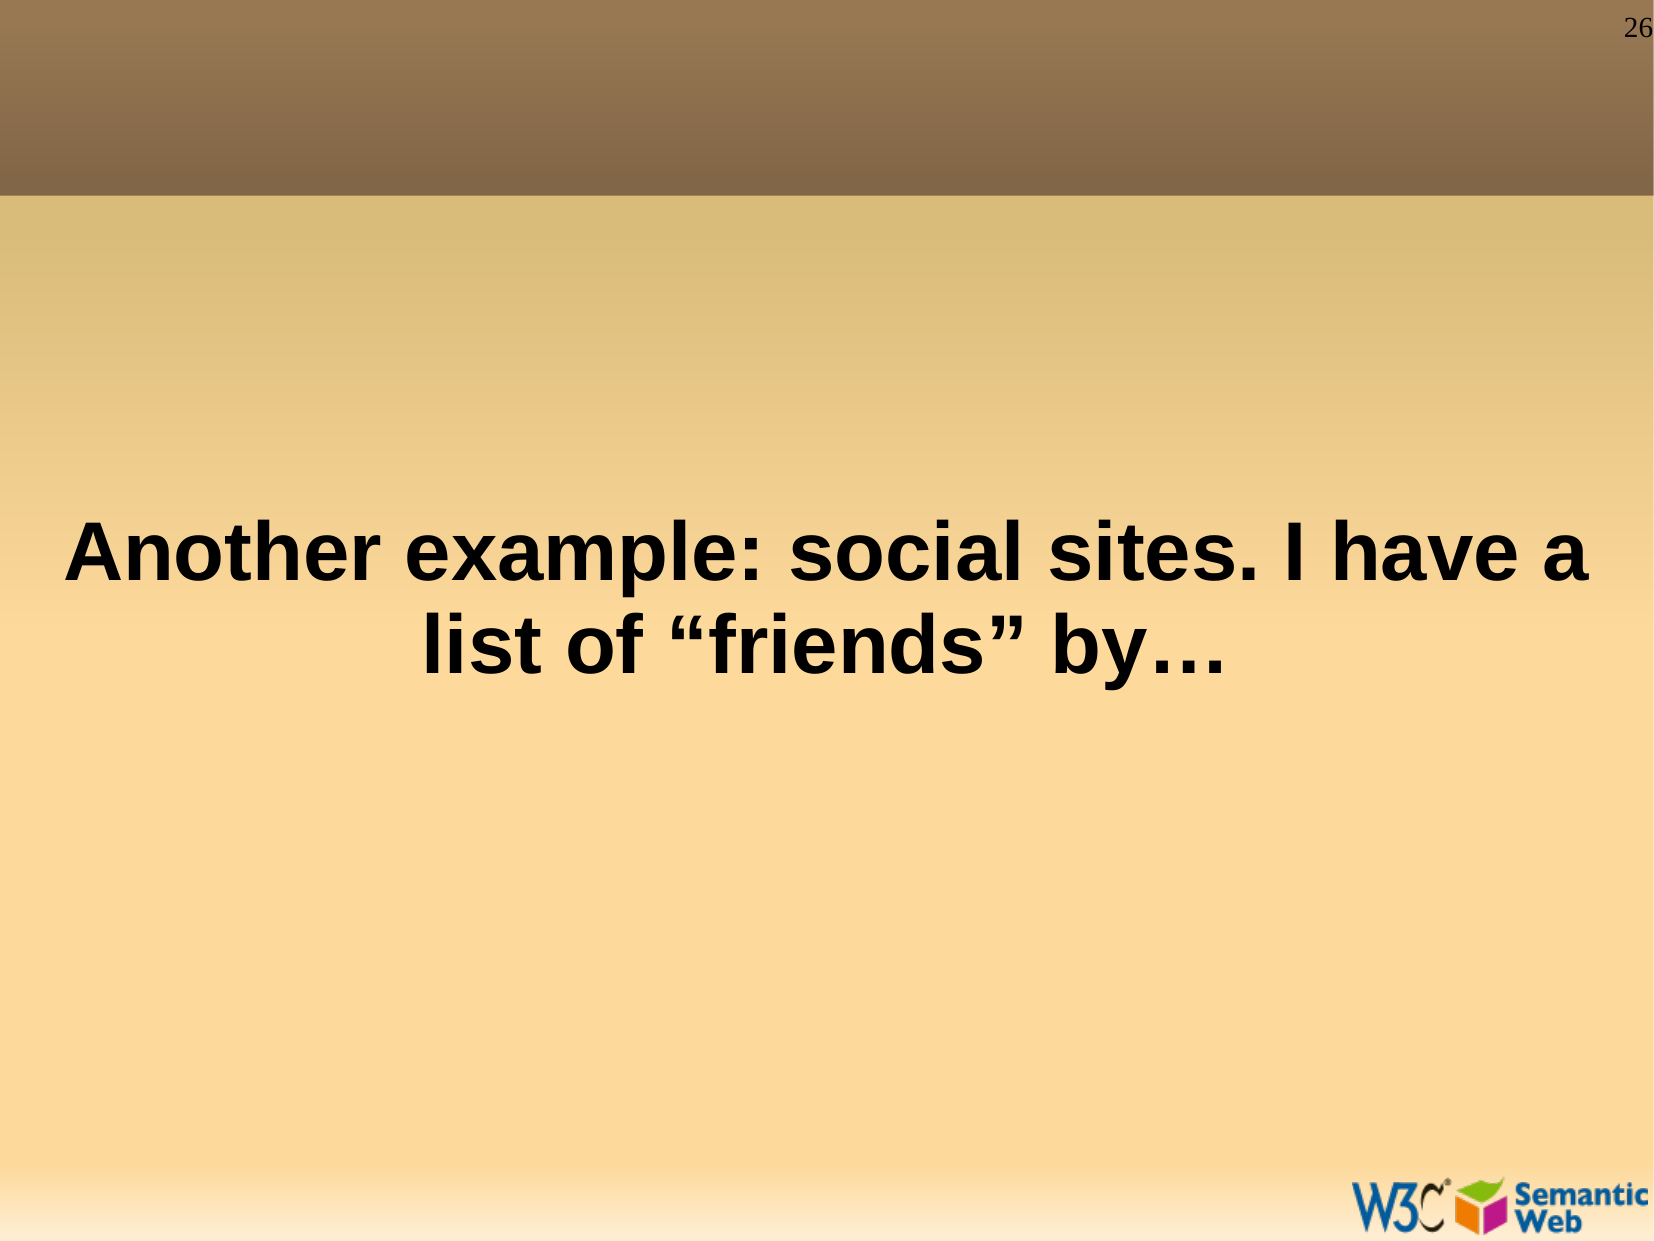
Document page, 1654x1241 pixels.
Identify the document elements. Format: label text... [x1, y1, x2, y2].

picture [0, 0, 1654, 1241]
title Another example: social sites. I have a list of “friends” by… [59, 504, 1595, 692]
